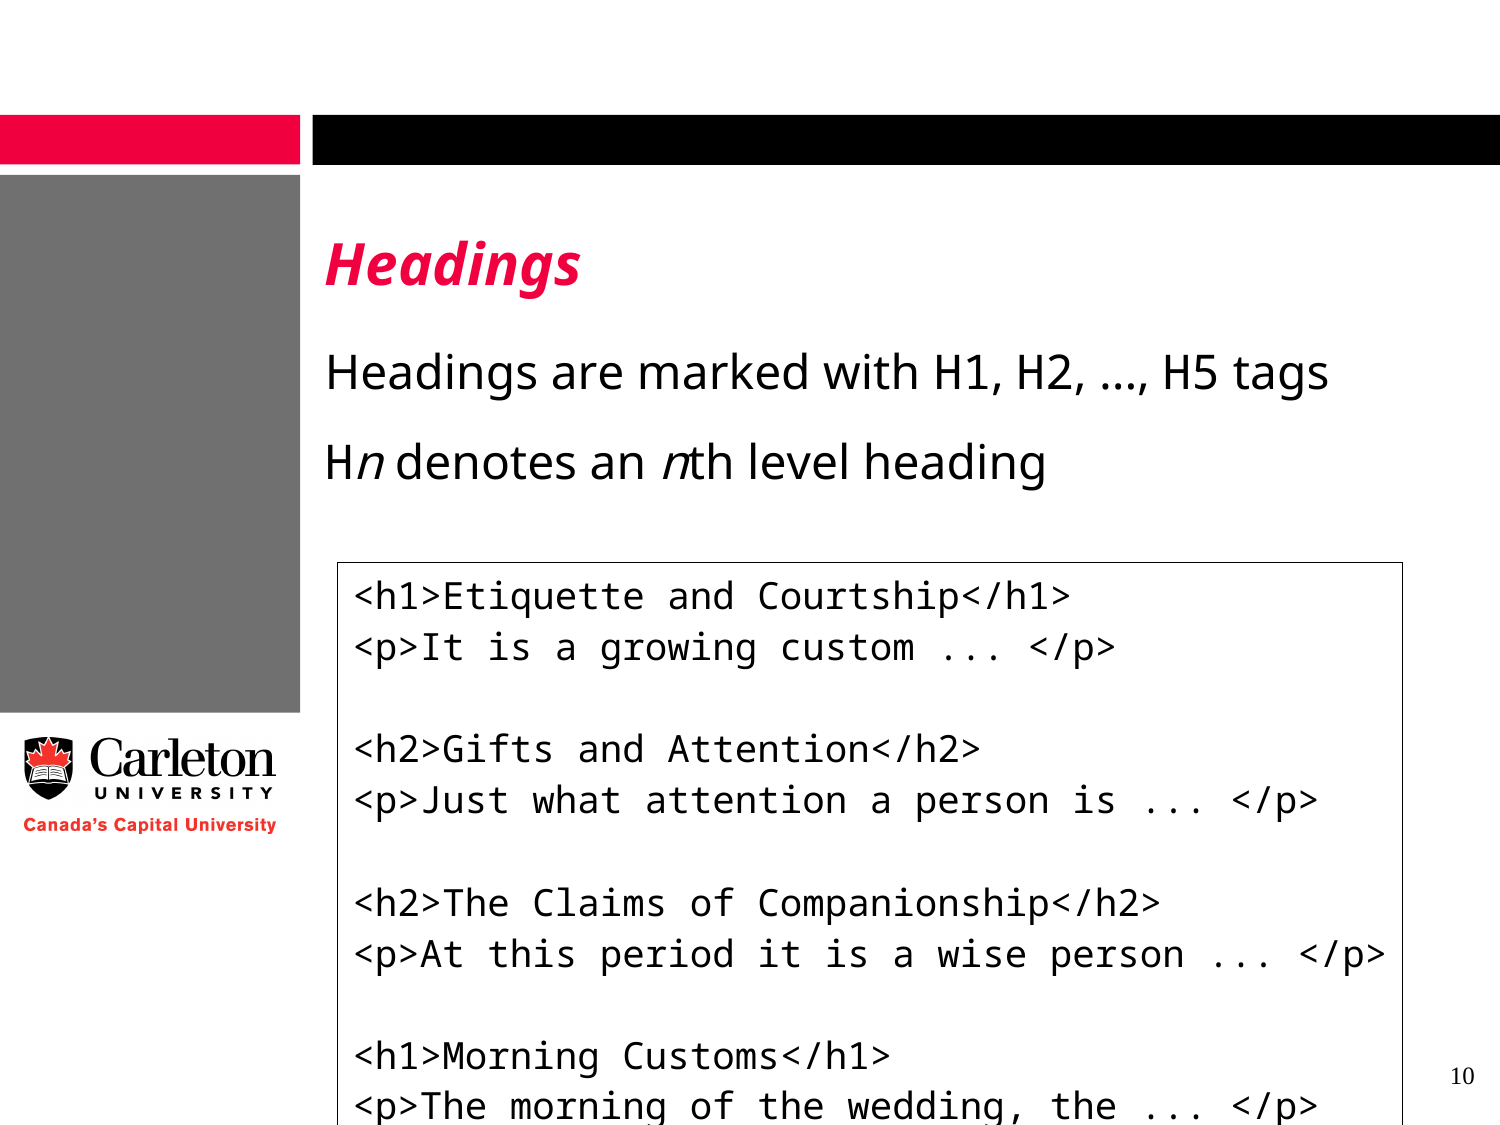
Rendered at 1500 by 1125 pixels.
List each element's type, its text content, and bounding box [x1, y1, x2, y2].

list Headings are marked with H1, H2, ..., H5 tags Hn denotes an nth level heading [324, 324, 1450, 563]
text_box <h1>Etiquette and Courtship</h1> <p>It is a growing custom ... </p> <h2>Gifts and Attention</h2> <p>Just what attention a person is ... </p> <h2>The Claims of Companionship</h2> <p>At this period it is a wise person ... </p> <h1>Morning Customs</h1> <p>The morning of the wedding, the ... </p> [337, 562, 1380, 1075]
title Headings [324, 194, 1450, 324]
picture [24, 737, 276, 834]
